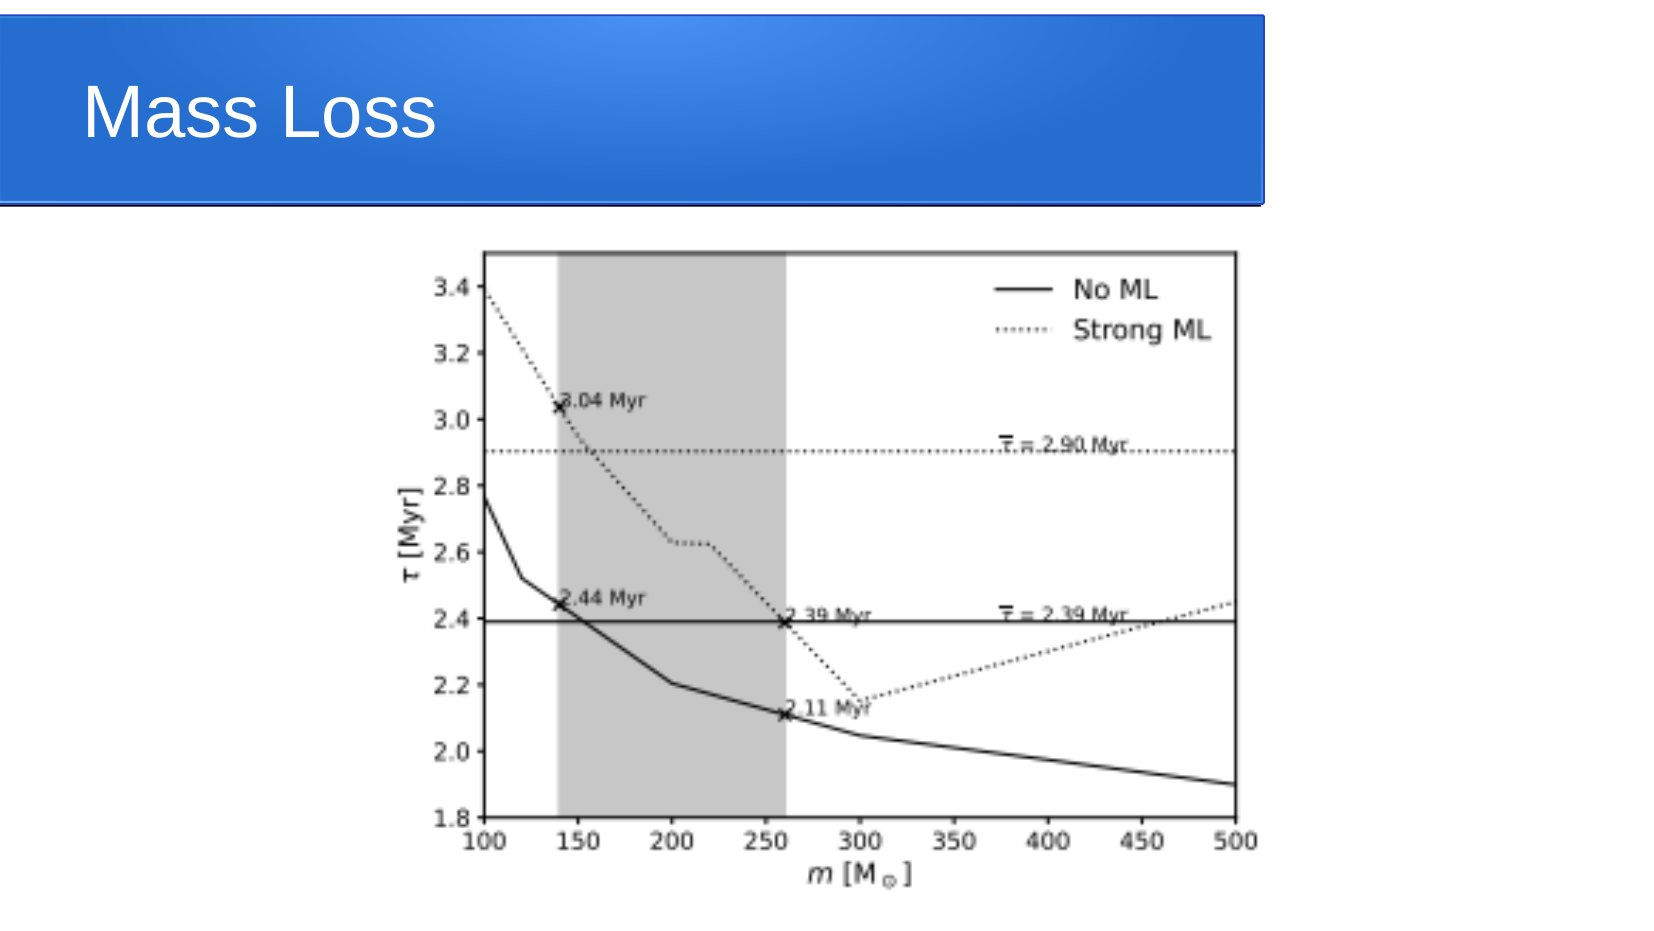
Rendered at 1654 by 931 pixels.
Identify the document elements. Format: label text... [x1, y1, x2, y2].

title Mass Loss [82, 35, 1235, 189]
picture [345, 209, 1323, 916]
